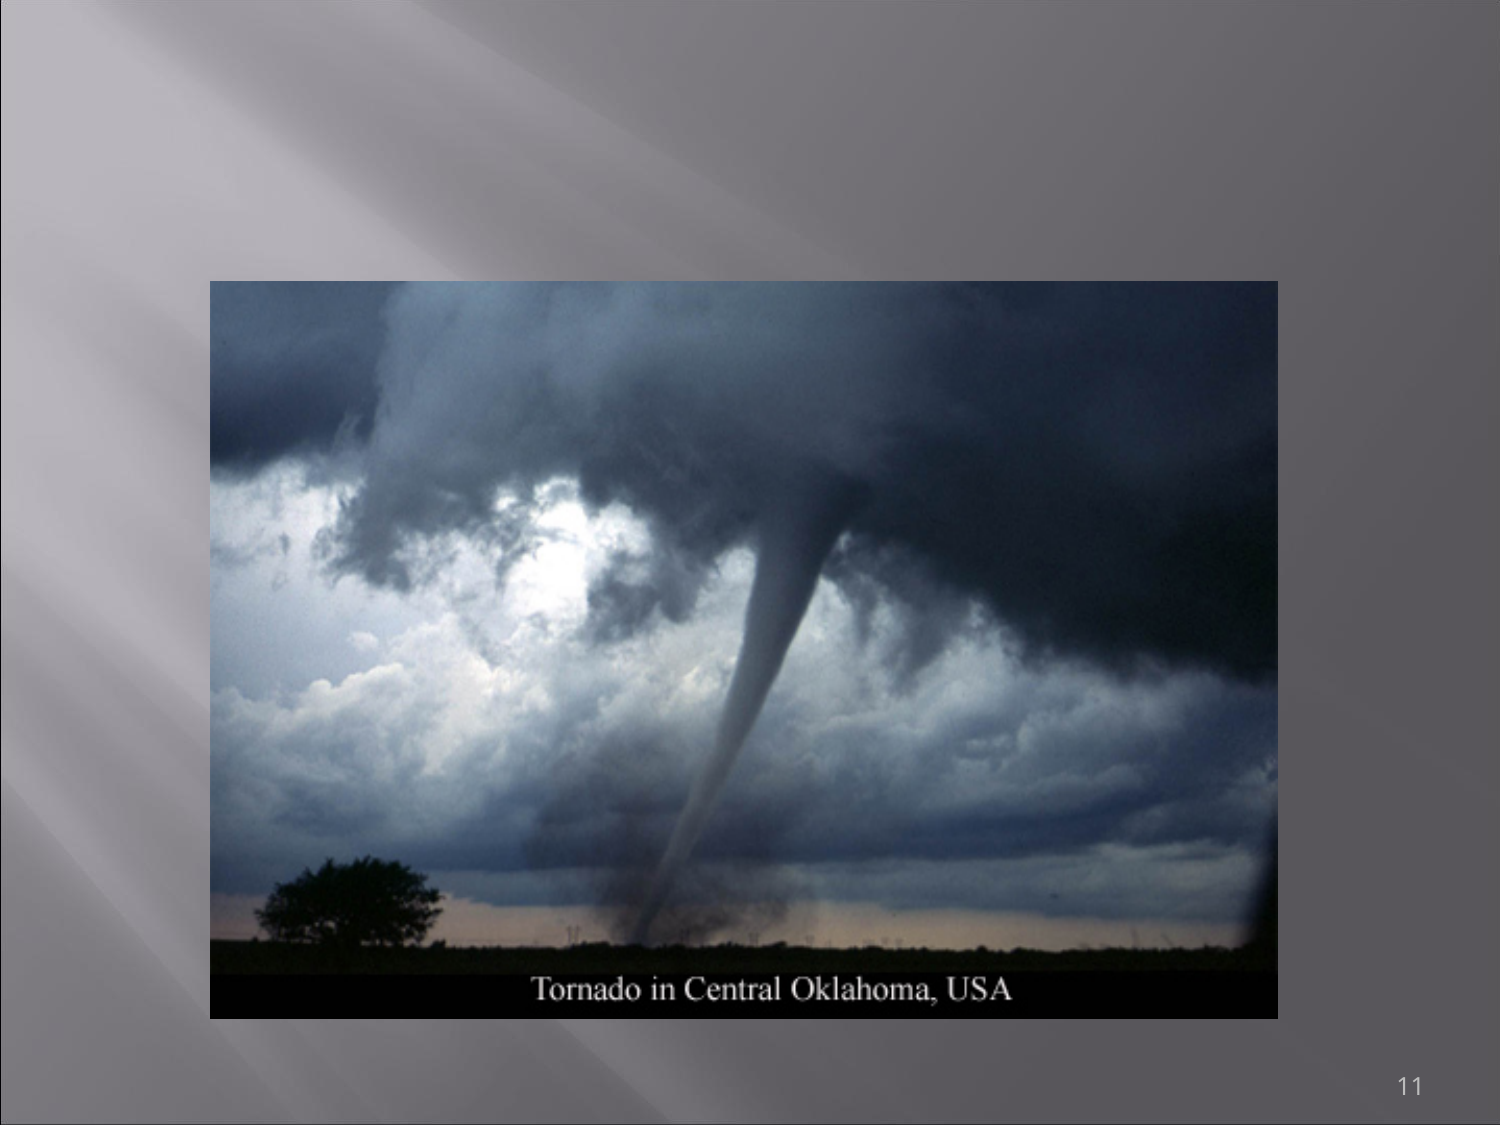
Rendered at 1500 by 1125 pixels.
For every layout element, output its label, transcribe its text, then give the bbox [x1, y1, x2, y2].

slide_number <number> [1299, 1052, 1425, 1113]
picture [0, 0, 1500, 1125]
